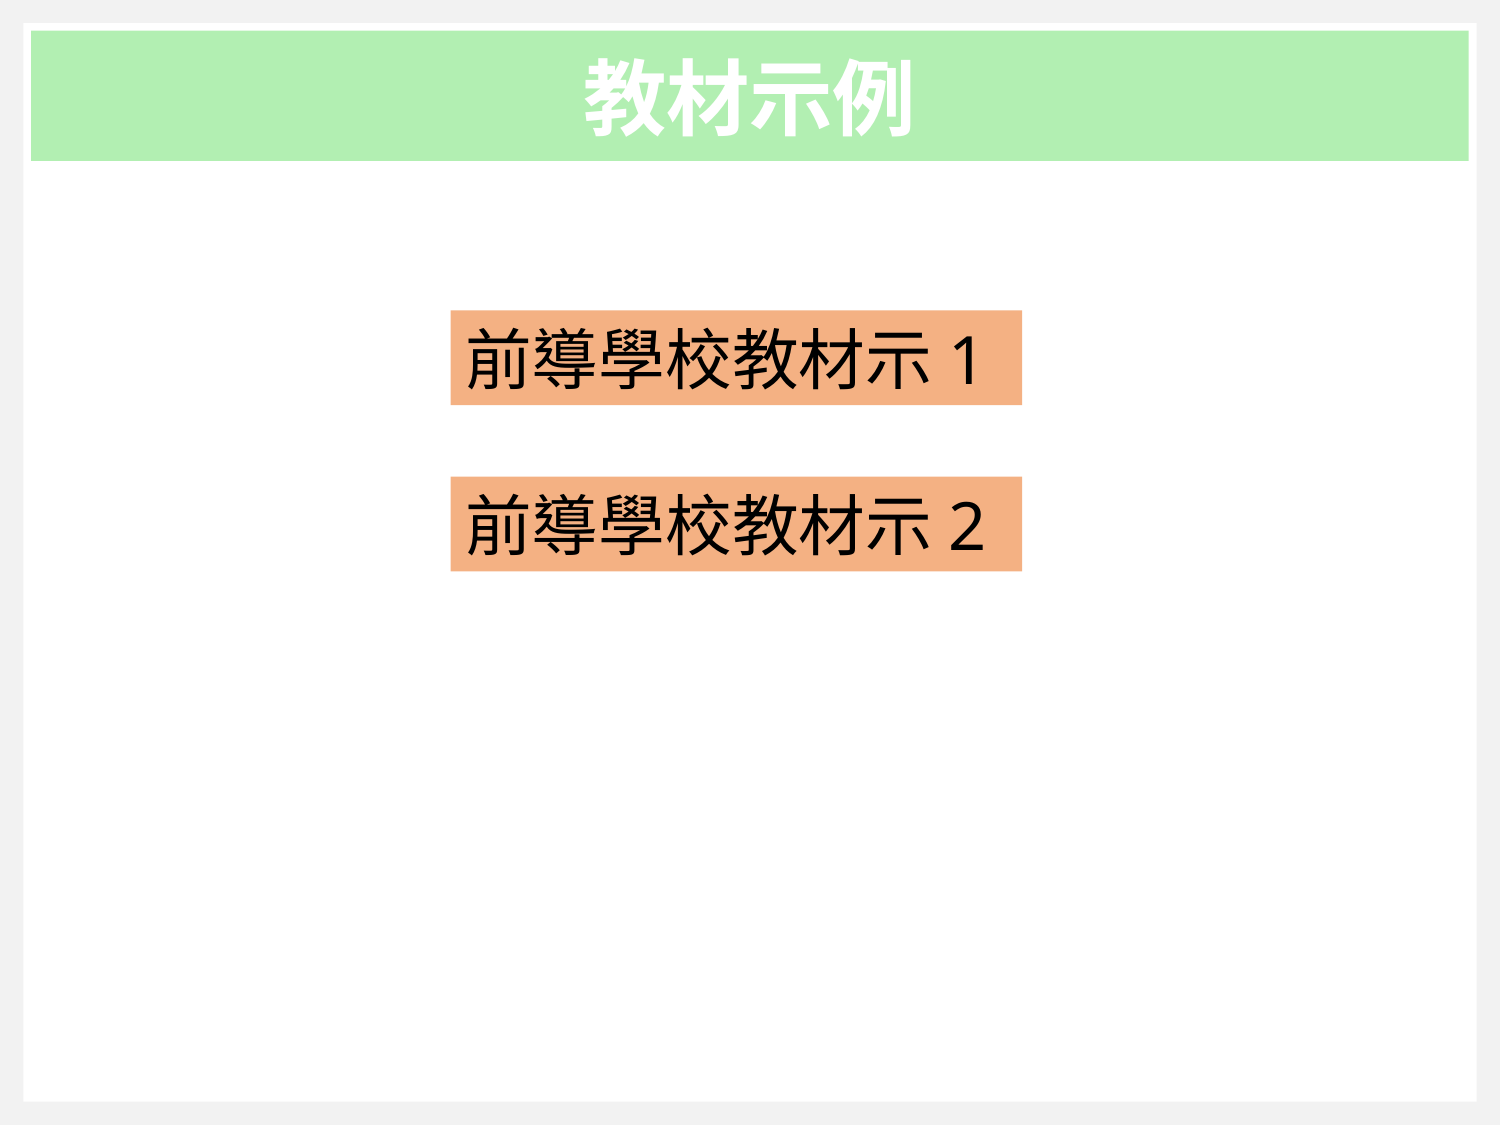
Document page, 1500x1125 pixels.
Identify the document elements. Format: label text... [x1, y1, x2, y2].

text_box 前導學校教材示2 [450, 476, 1023, 572]
text_box 教材示例 [31, 30, 1469, 161]
text_box 前導學校教材示1 [450, 310, 1023, 406]
